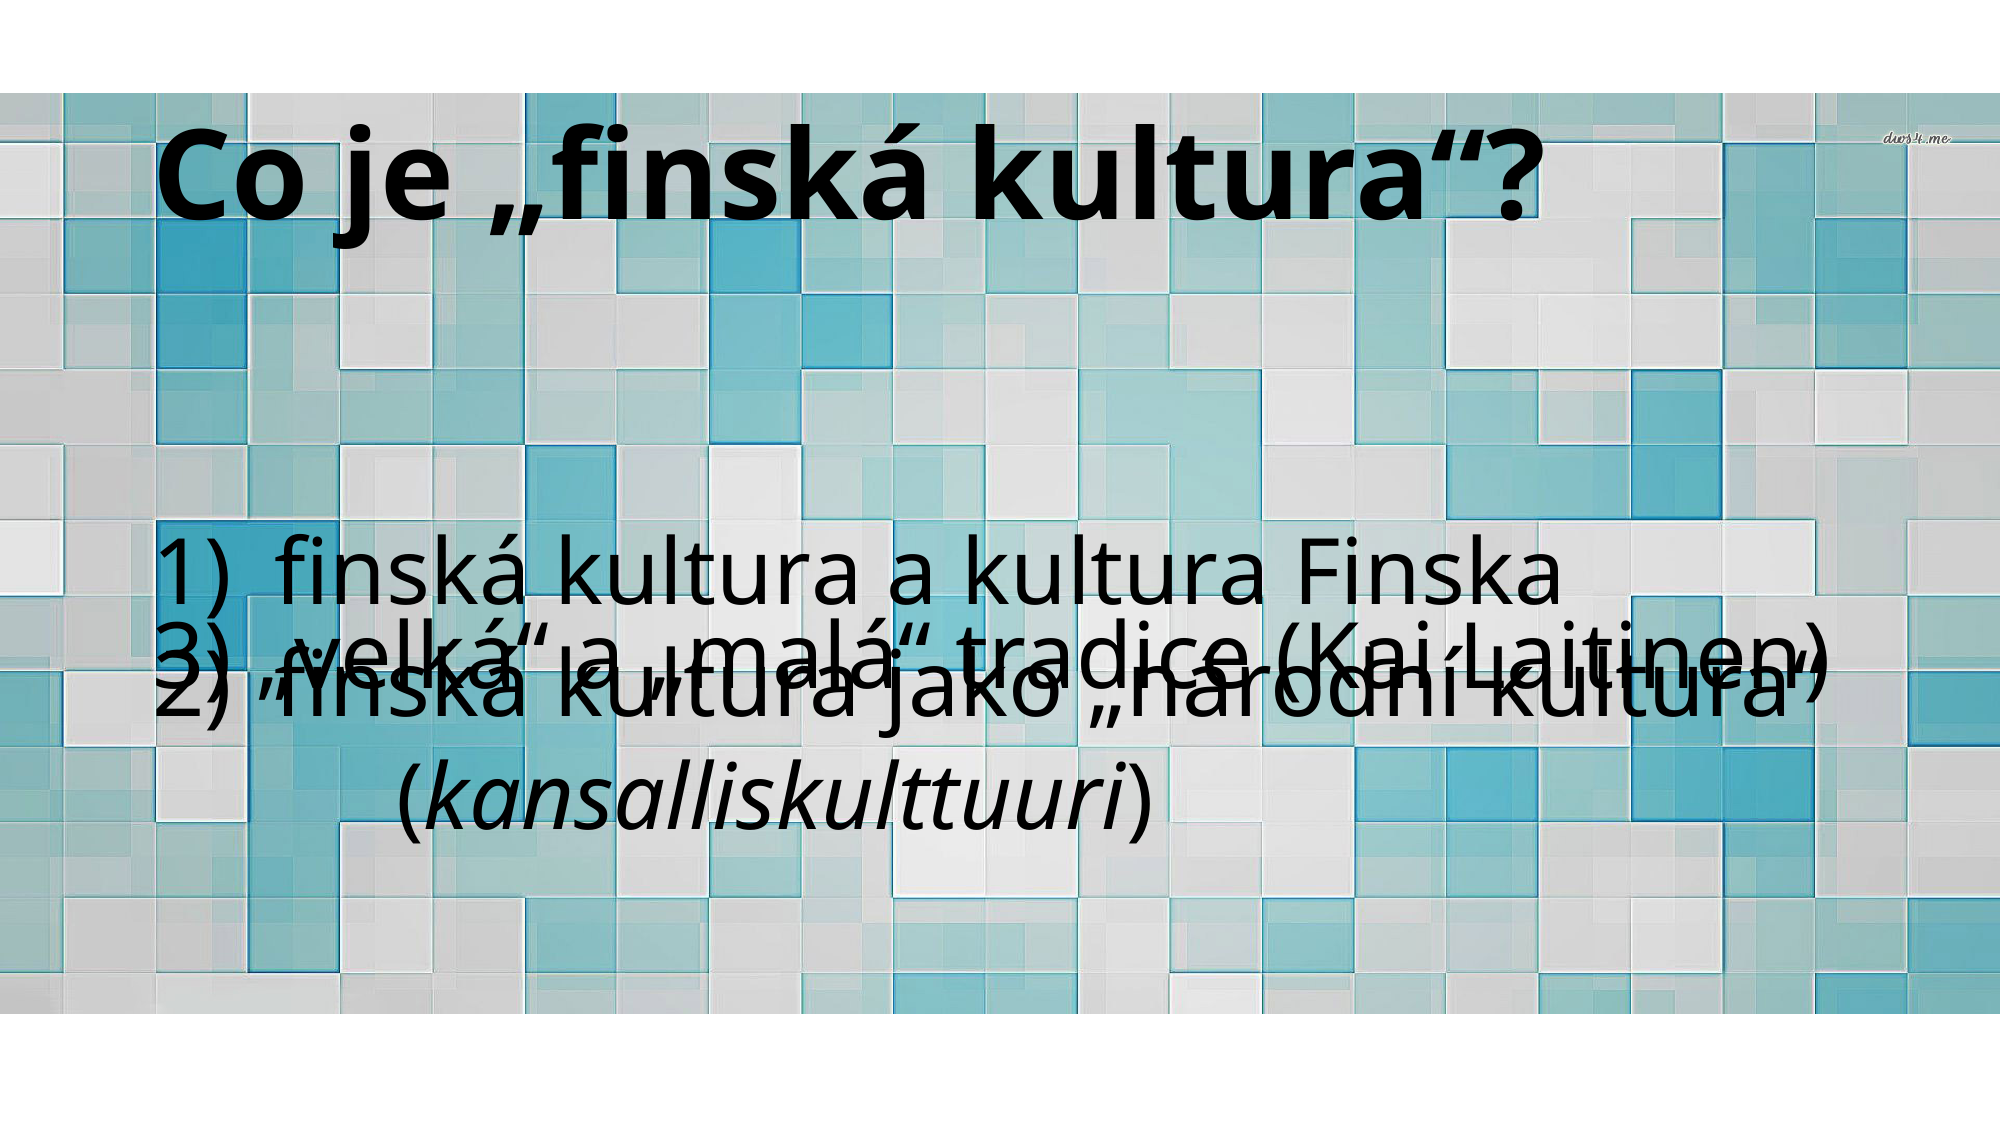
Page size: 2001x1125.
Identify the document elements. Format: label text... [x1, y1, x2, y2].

text_box 3) „velká“ a „malá“ tradice (Kai Laitinen) [137, 587, 1863, 834]
picture [0, 93, 2000, 1014]
text_box finská kultura a kultura Finska finská kultura jako „národní kultura“ (kansalliskulttuuri) [137, 506, 1863, 587]
title Co je „finská kultura“? [137, 104, 1863, 322]
